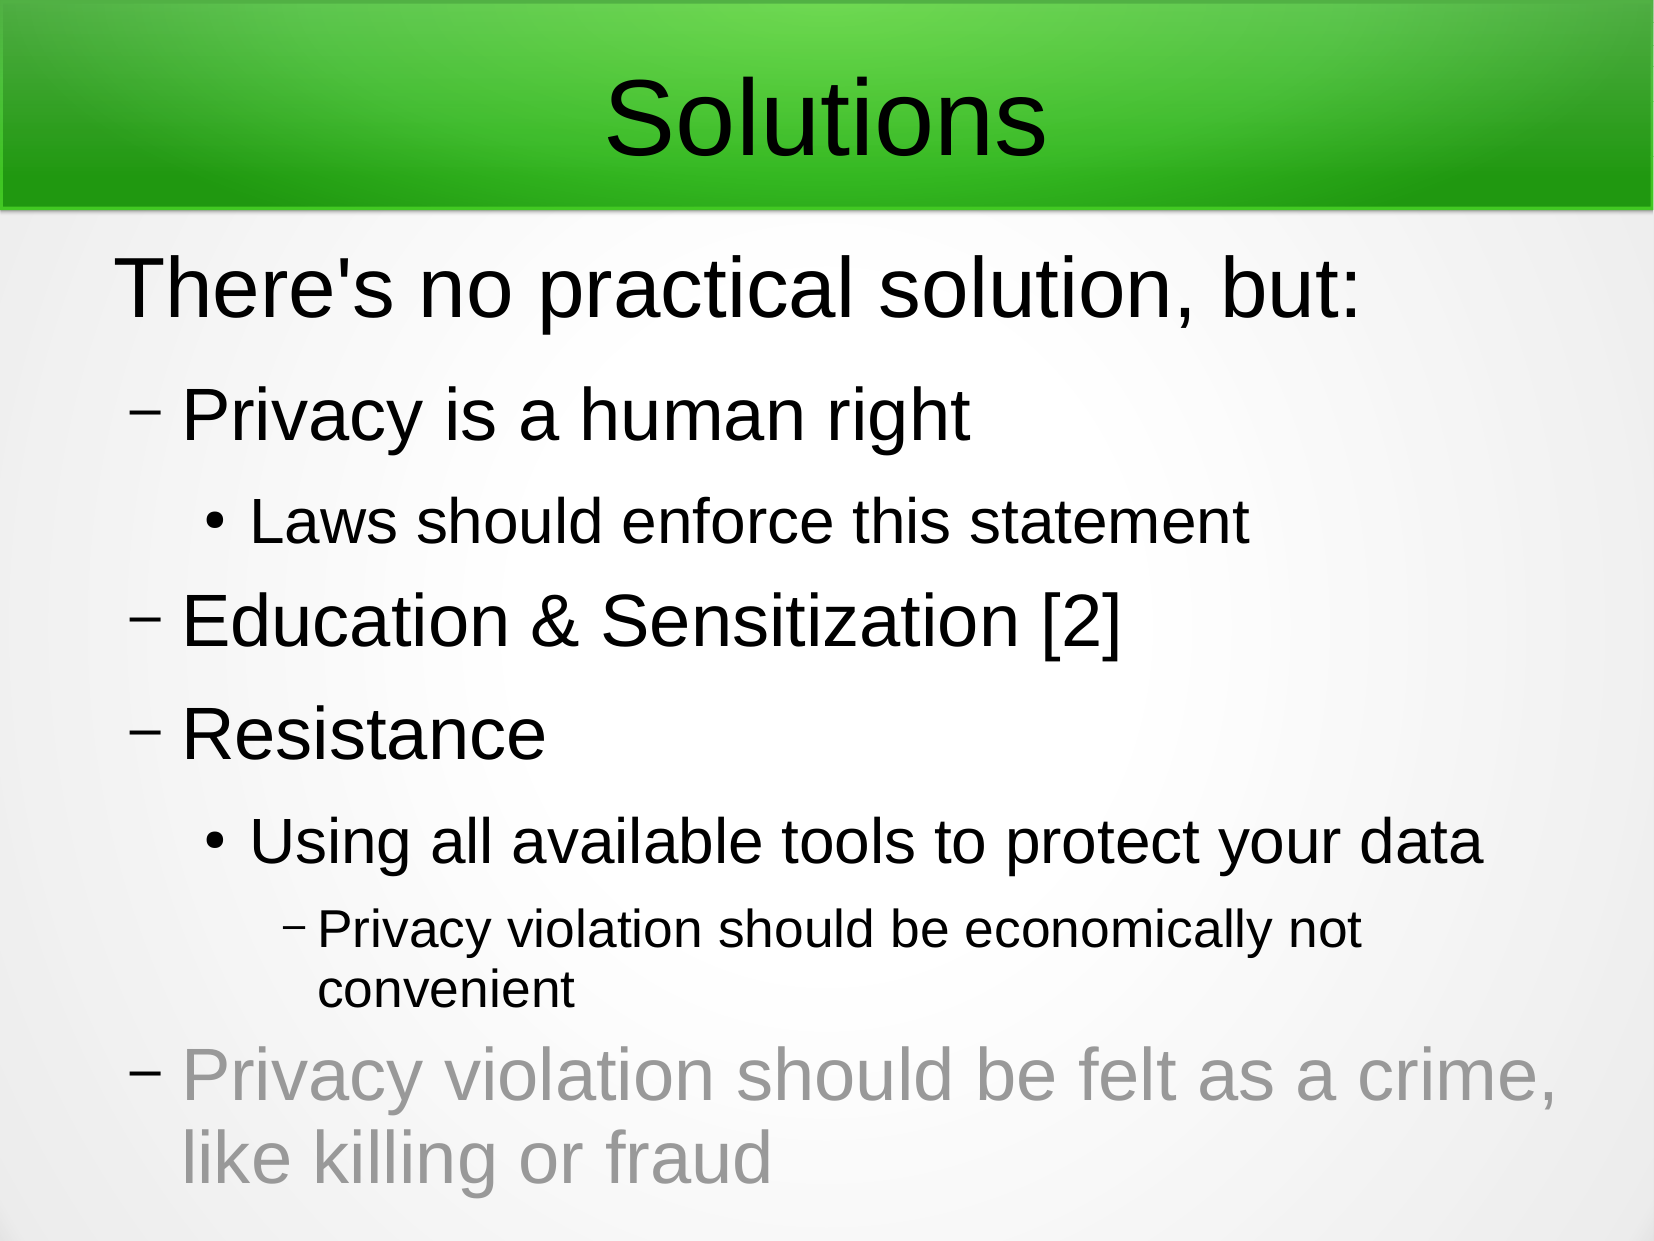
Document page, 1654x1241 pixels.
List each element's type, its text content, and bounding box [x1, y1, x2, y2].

list There's no practical solution, but: Privacy is a human right Laws should enforce this statement Education & Sensitization [2] Resistance Using all available tools to protect your data Privacy violation should be economically not convenient Privacy violation should be felt as a crime, like killing or fraud [45, 240, 1571, 1201]
title Solutions [82, 47, 1571, 189]
